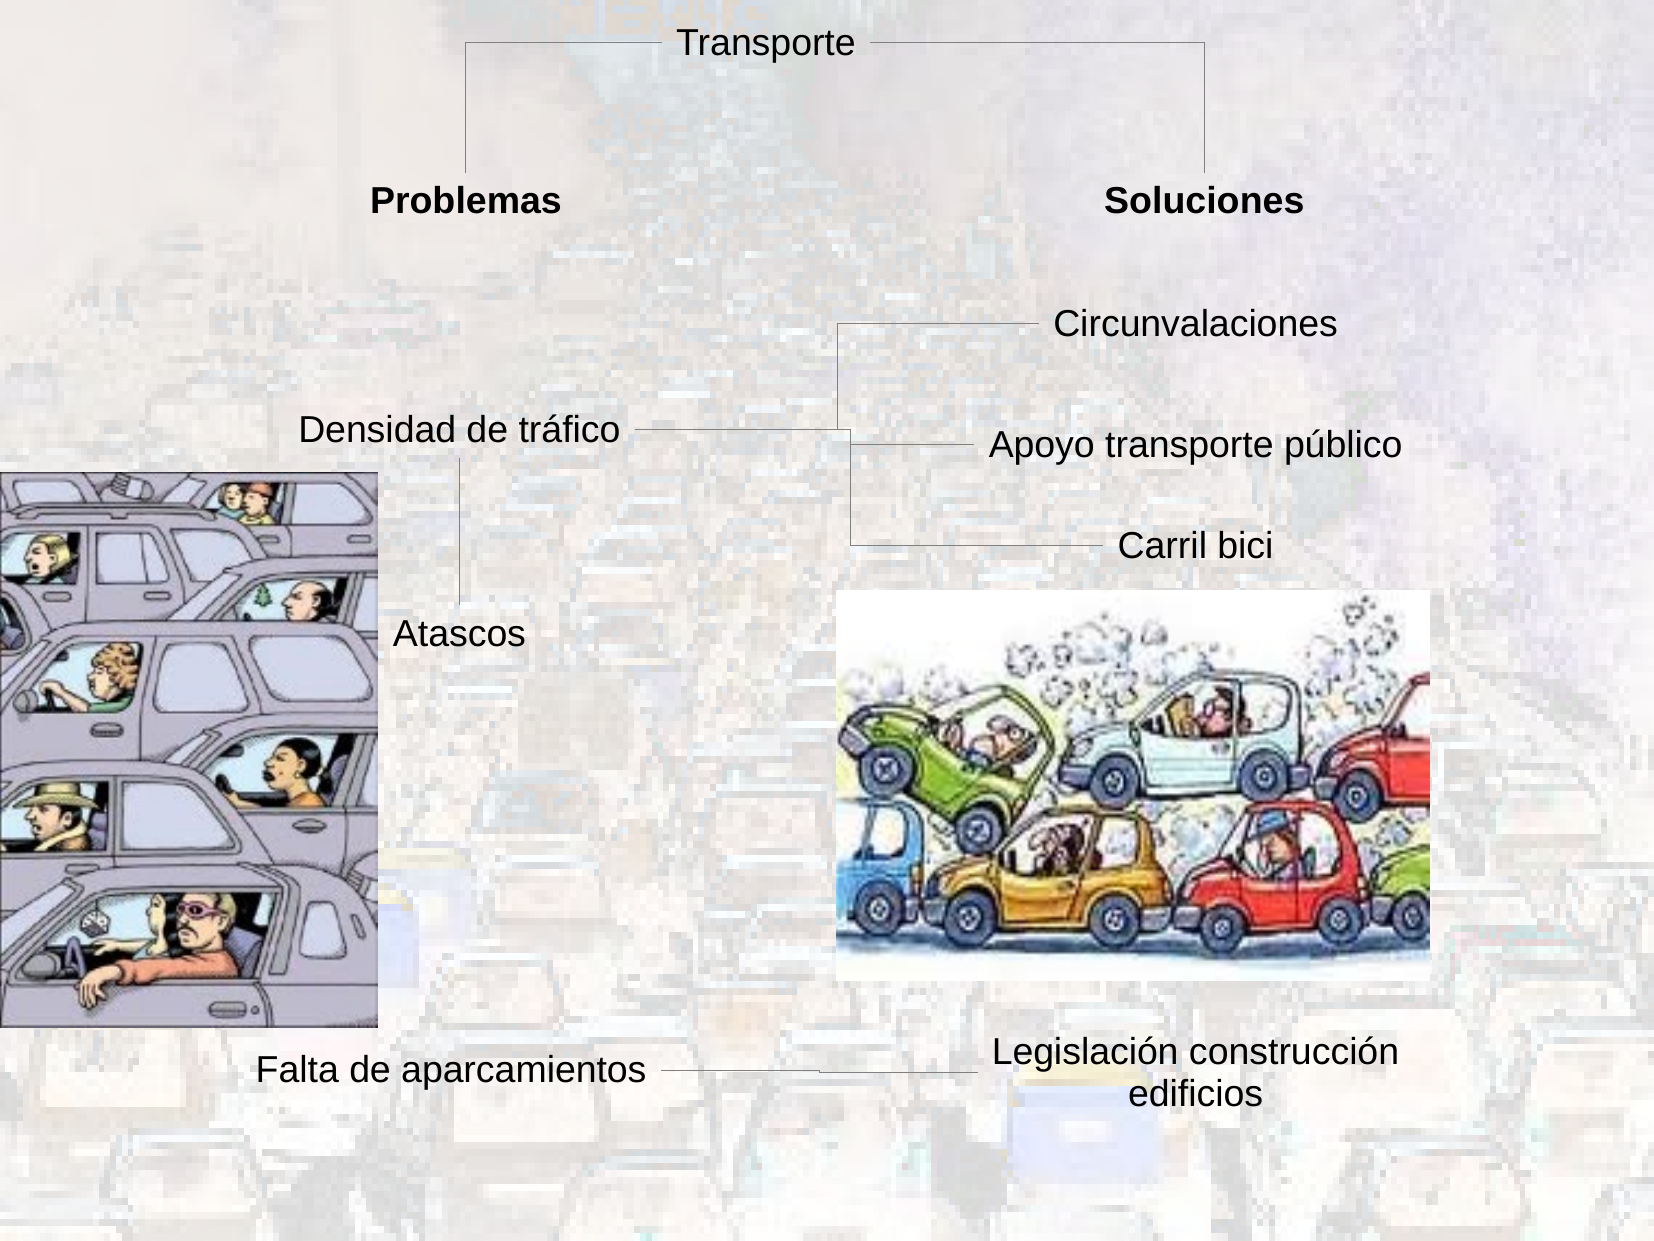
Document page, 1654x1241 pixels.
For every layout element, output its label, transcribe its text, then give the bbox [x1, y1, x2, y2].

text_box Falta de aparcamientos [240, 1041, 662, 1099]
text_box Transporte [661, 14, 871, 71]
text_box Soluciones [1089, 172, 1320, 231]
text_box Legislación construcción edificios [977, 1023, 1415, 1123]
text_box Apoyo transporte público [973, 415, 1418, 473]
text_box Atascos [378, 604, 542, 662]
text_box Densidad de tráfico [283, 401, 636, 459]
text_box Problemas [355, 172, 577, 231]
text_box Circunvalaciones [1038, 295, 1353, 353]
text_box Carril bici [1102, 517, 1289, 575]
picture [0, 0, 1654, 1241]
